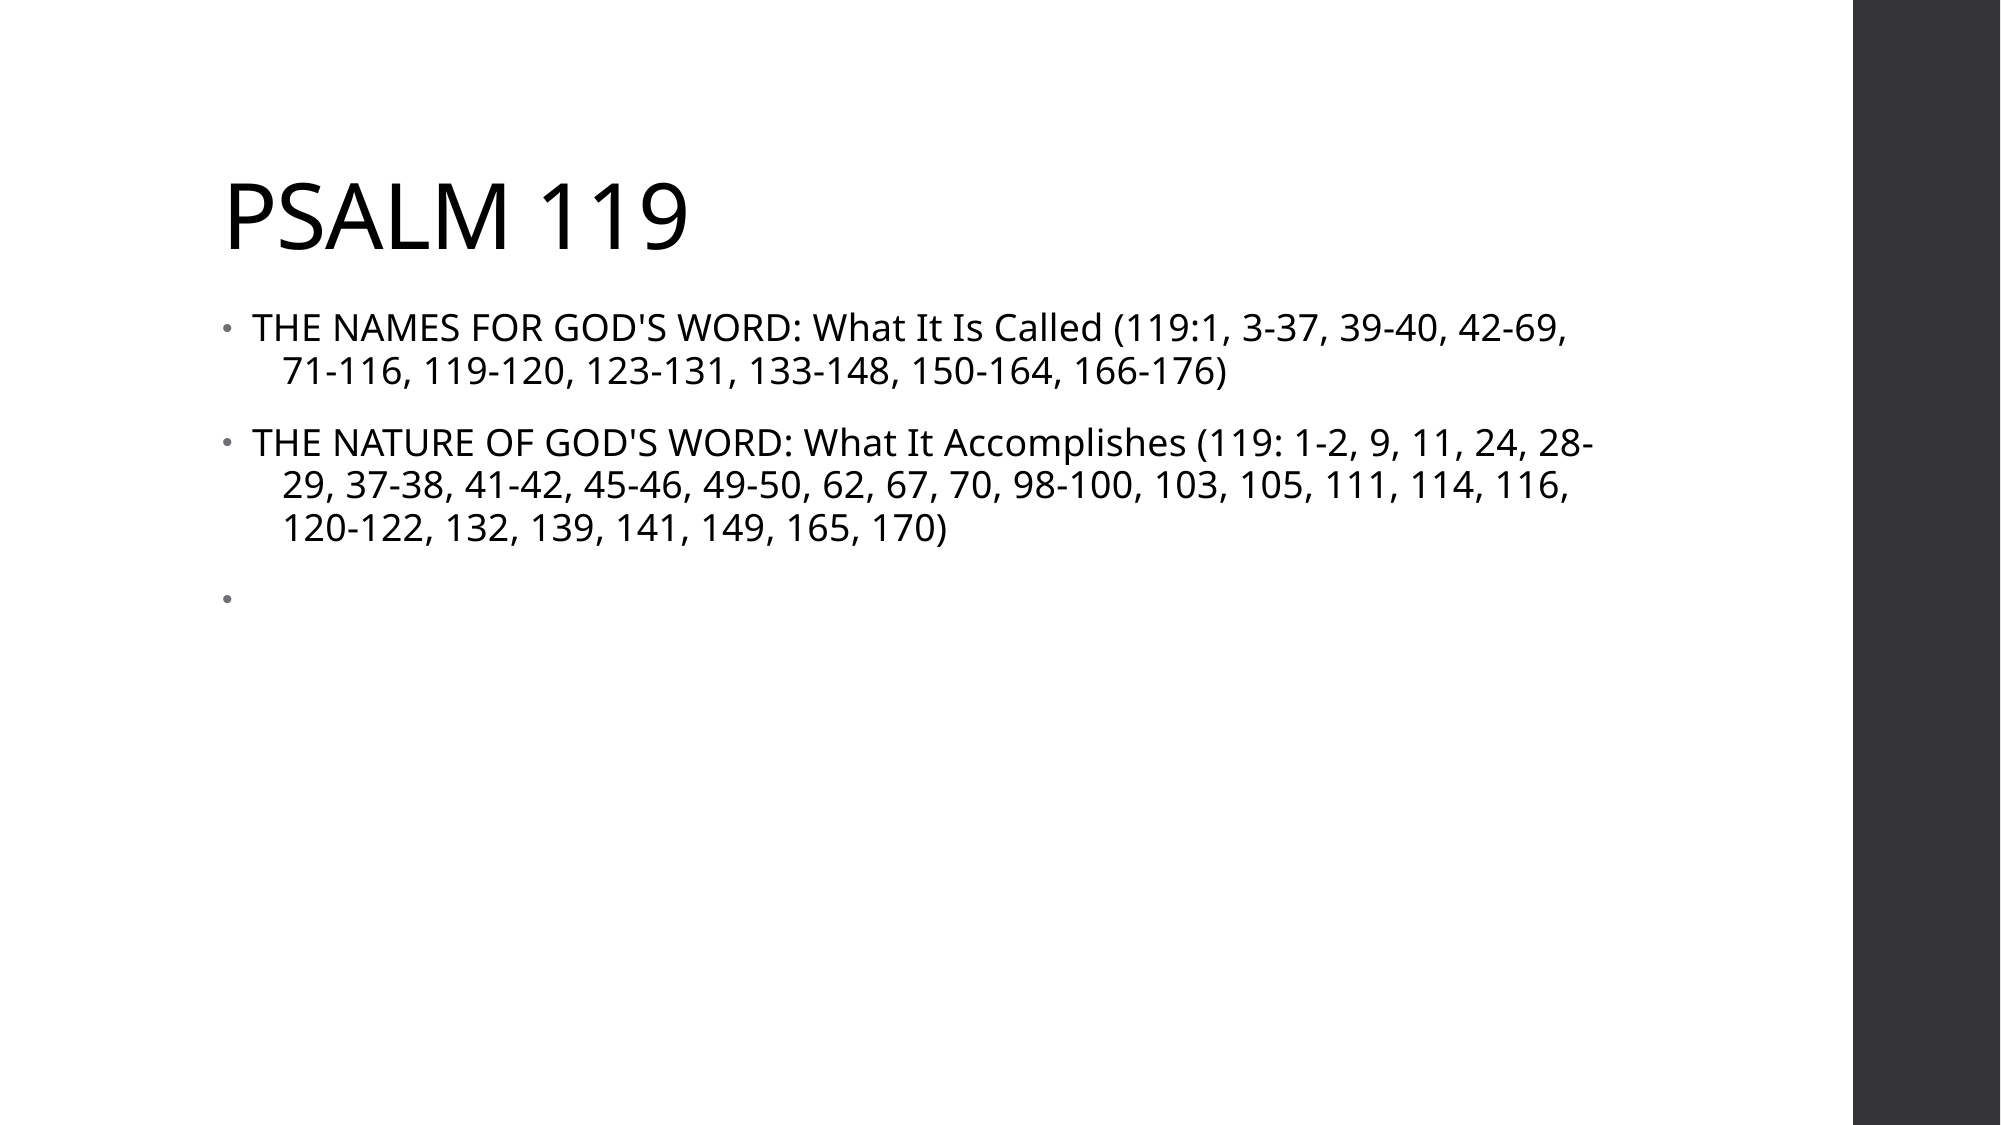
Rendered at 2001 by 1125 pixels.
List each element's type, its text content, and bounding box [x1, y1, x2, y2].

title PSALM 119 [206, 60, 1797, 278]
list THE NAMES FOR GOD'S WORD: What It Is Called (119:1, 3-37, 39-40, 42-69, 71-116, 119-120, 123-131, 133-148, 150-164, 166-176) THE NATURE OF GOD'S WORD: What It Accomplishes (119: 1-2, 9, 11, 24, 28-29, 37-38, 41-42, 45-46, 49-50, 62, 67, 70, 98-100, 103, 105, 111, 114, 116, 120-122, 132, 139, 141, 149, 165, 170) [206, 299, 1617, 1014]
